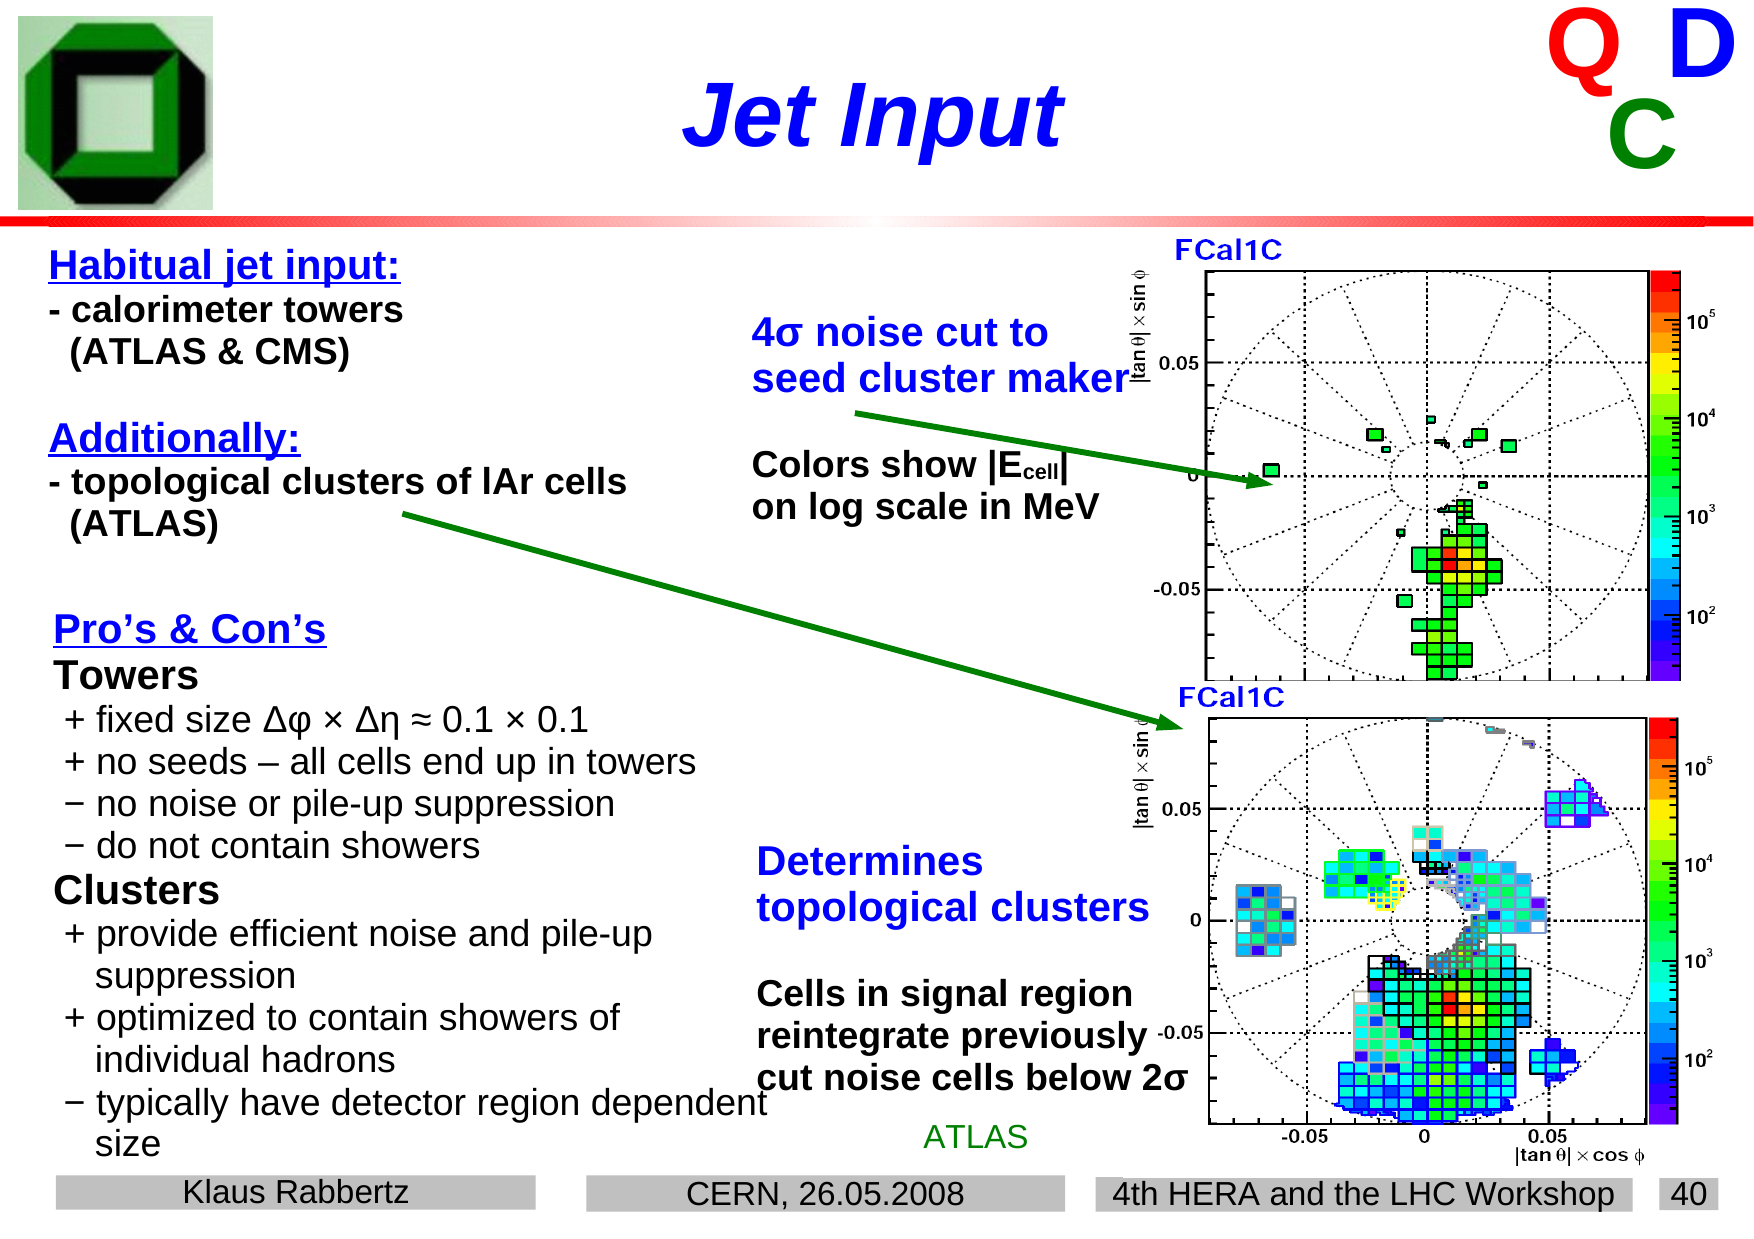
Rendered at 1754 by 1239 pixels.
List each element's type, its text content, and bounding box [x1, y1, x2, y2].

picture [18, 16, 213, 210]
text_box 4σ noise cut to seed cluster maker Colors show |Ecell| on log scale in MeV [739, 296, 1182, 552]
title Jet Input [220, 27, 1525, 202]
picture [1122, 230, 1727, 1178]
text_box Pro’s & Con’s Towers + fixed size Δφ × Δη ≈ 0.1 × 0.1 + no seeds – all cells end up in towers − no noise or pile-up suppression − do not contain showers Clusters + provide efficient noise and pile-up suppression + optimized to contain showers of individual hadrons − typically have detector region dependent size [41, 593, 814, 1177]
text_box ATLAS [911, 1106, 1041, 1168]
text_box Determines topological clusters Cells in signal region reintegrate previously cut noise cells below 2σ [814, 825, 1218, 1111]
text_box Habitual jet input: - calorimeter towers (ATLAS & CMS) Additionally: - topological clusters of lAr cells (ATLAS) [36, 230, 661, 608]
